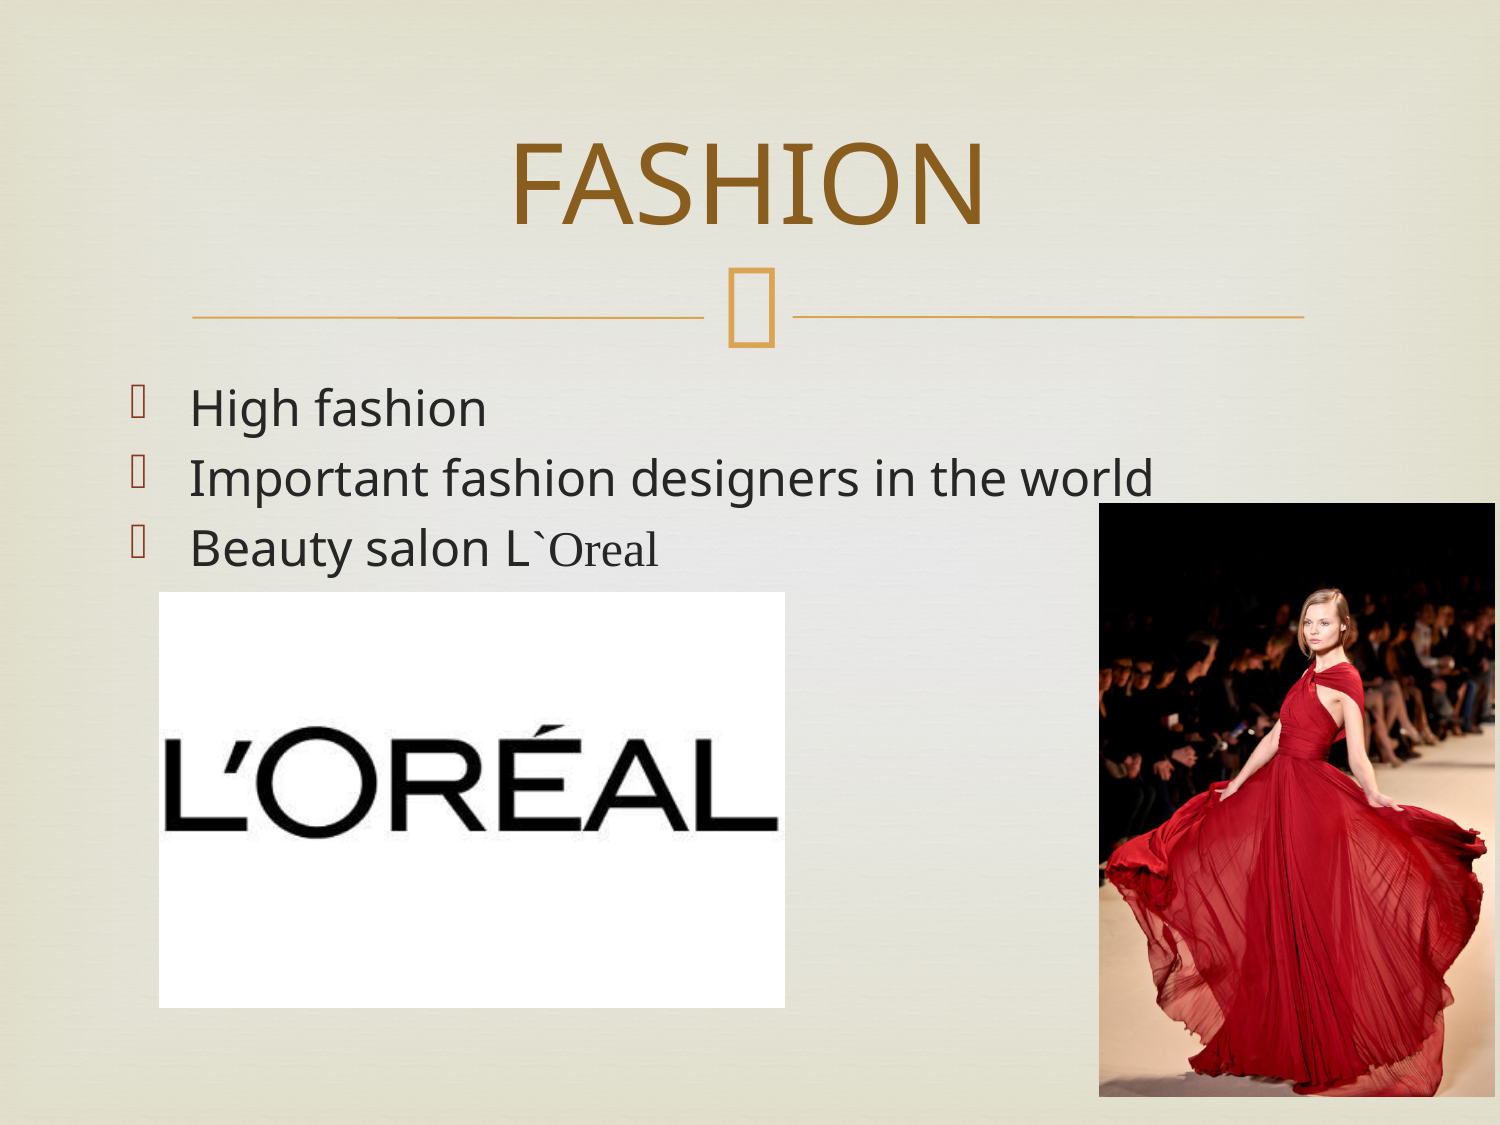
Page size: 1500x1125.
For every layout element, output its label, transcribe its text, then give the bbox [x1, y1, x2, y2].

title FASHION [112, 93, 1386, 267]
list High fashion Important fashion designers in the world Beauty salon L`Oreal [114, 368, 1386, 1005]
picture [159, 592, 785, 1008]
picture [1099, 503, 1495, 1097]
